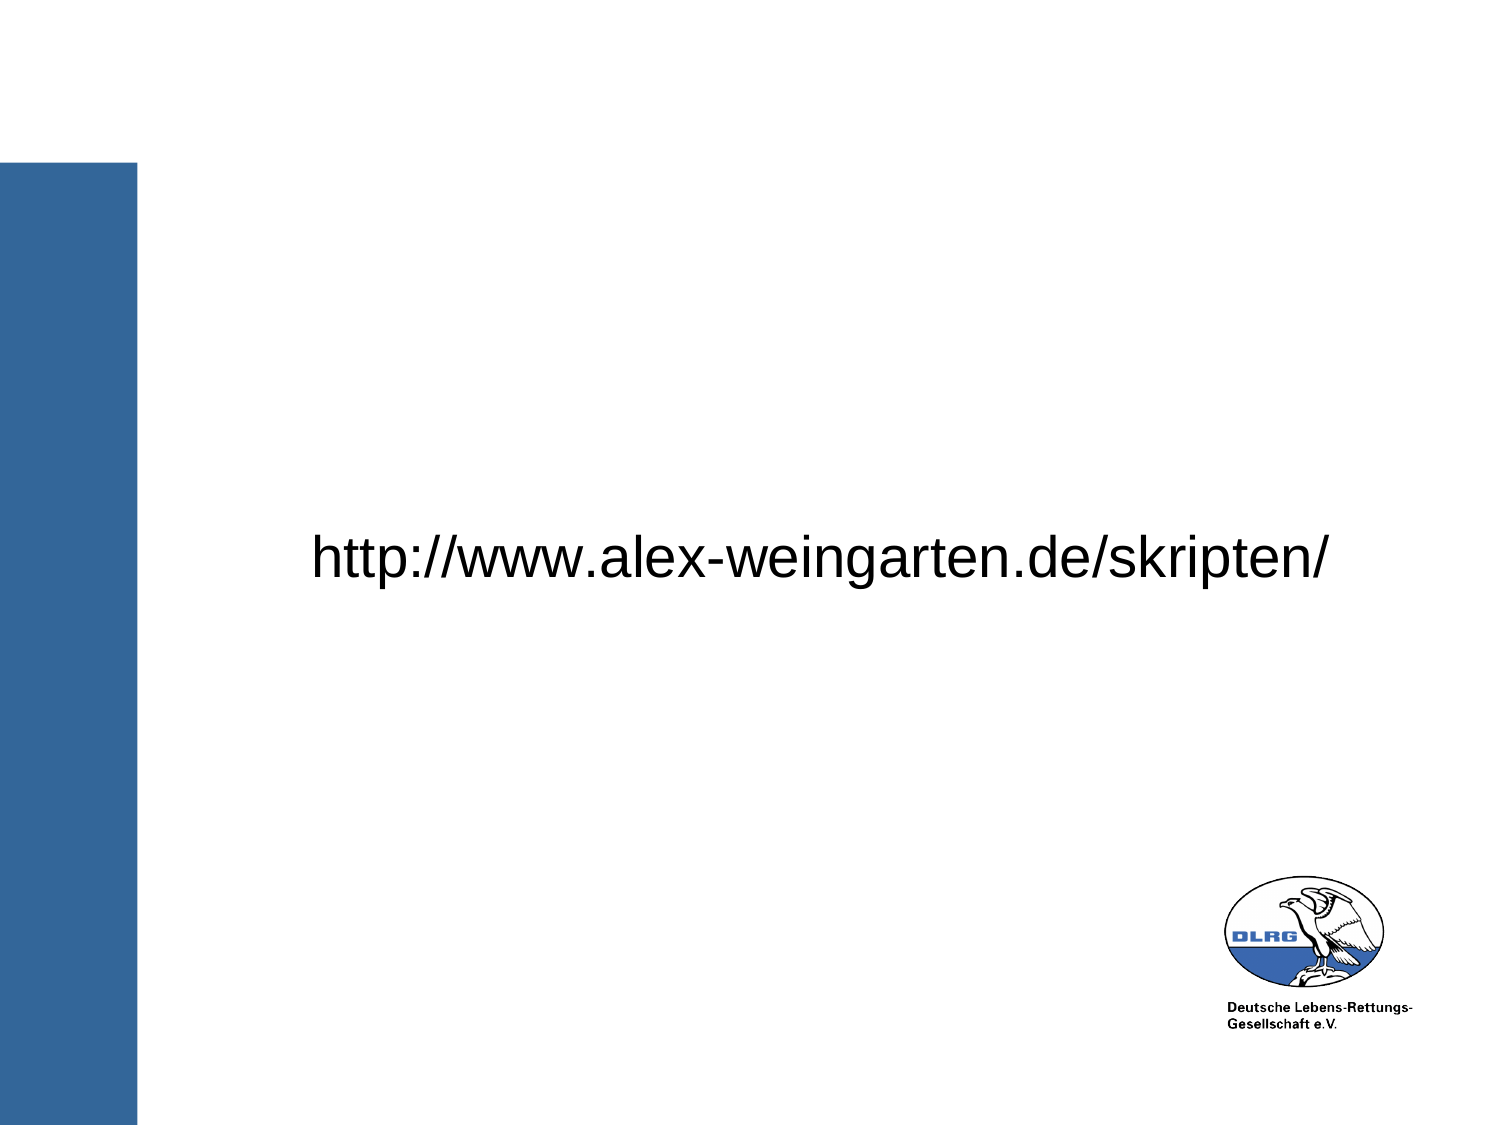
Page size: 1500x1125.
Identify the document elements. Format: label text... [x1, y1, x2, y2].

picture [1224, 874, 1413, 1030]
text_box http://www.alex-weingarten.de/skripten/ [296, 531, 1385, 595]
